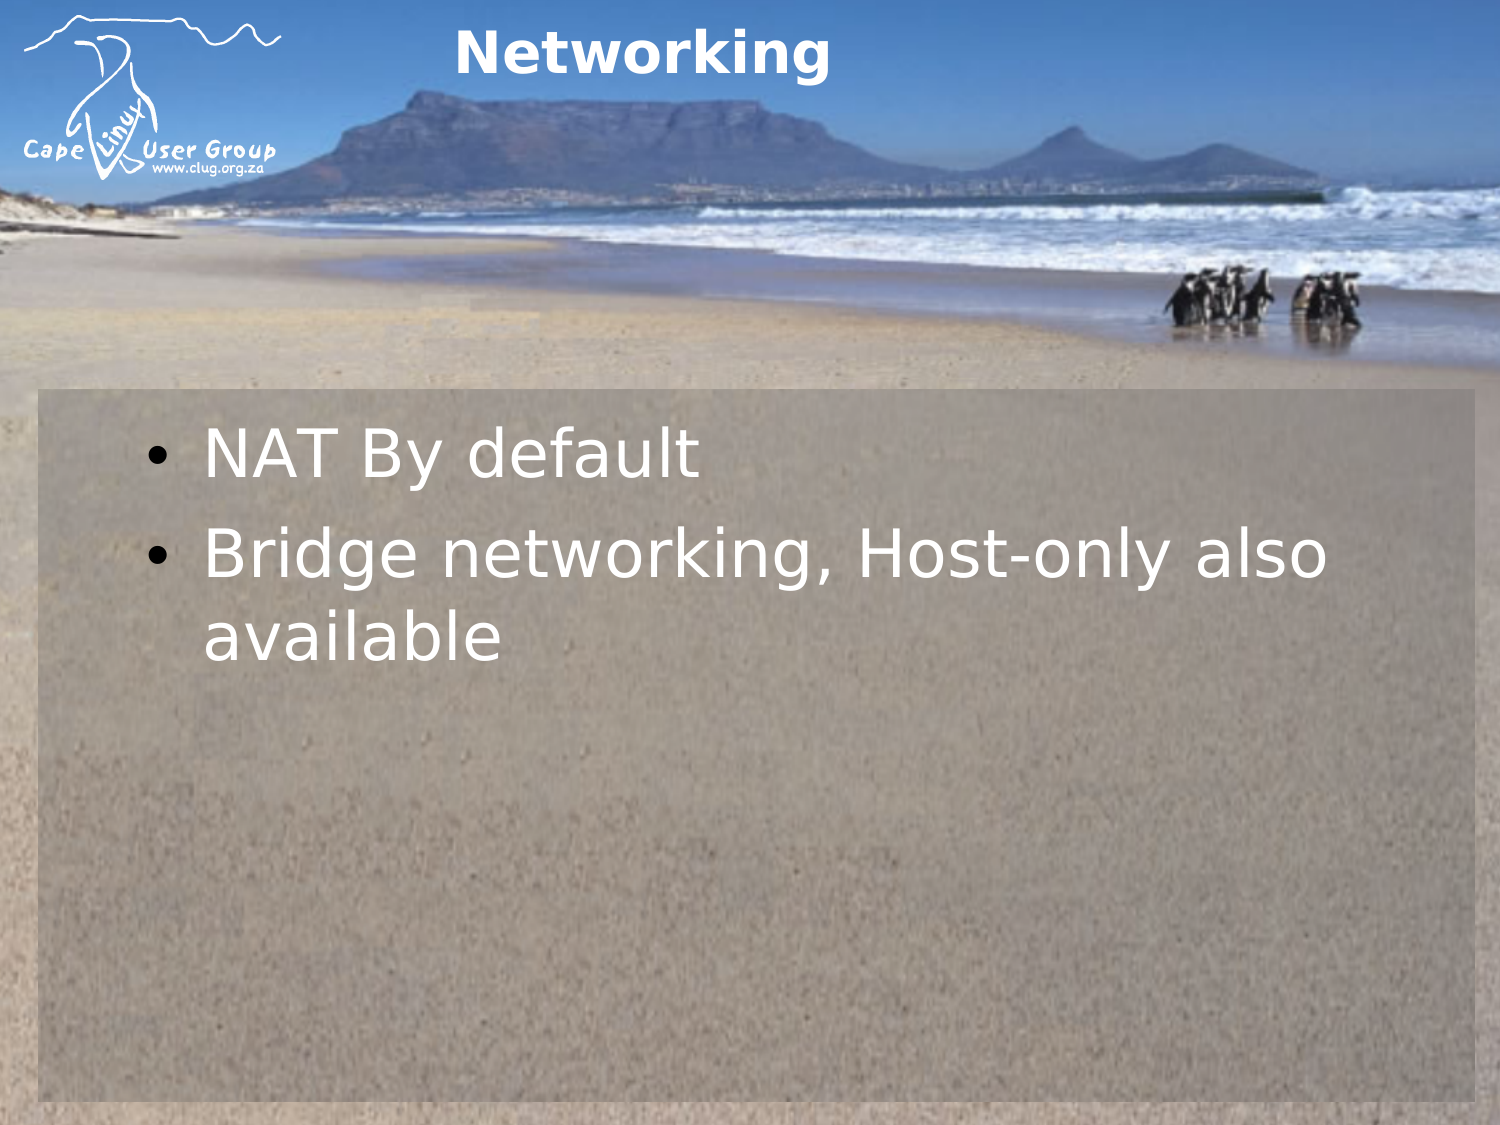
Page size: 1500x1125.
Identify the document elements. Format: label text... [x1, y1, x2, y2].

title Networking [453, 15, 1500, 88]
list NAT By default Bridge networking, Host-only also available [89, 409, 1435, 1030]
picture [0, 0, 1500, 1125]
